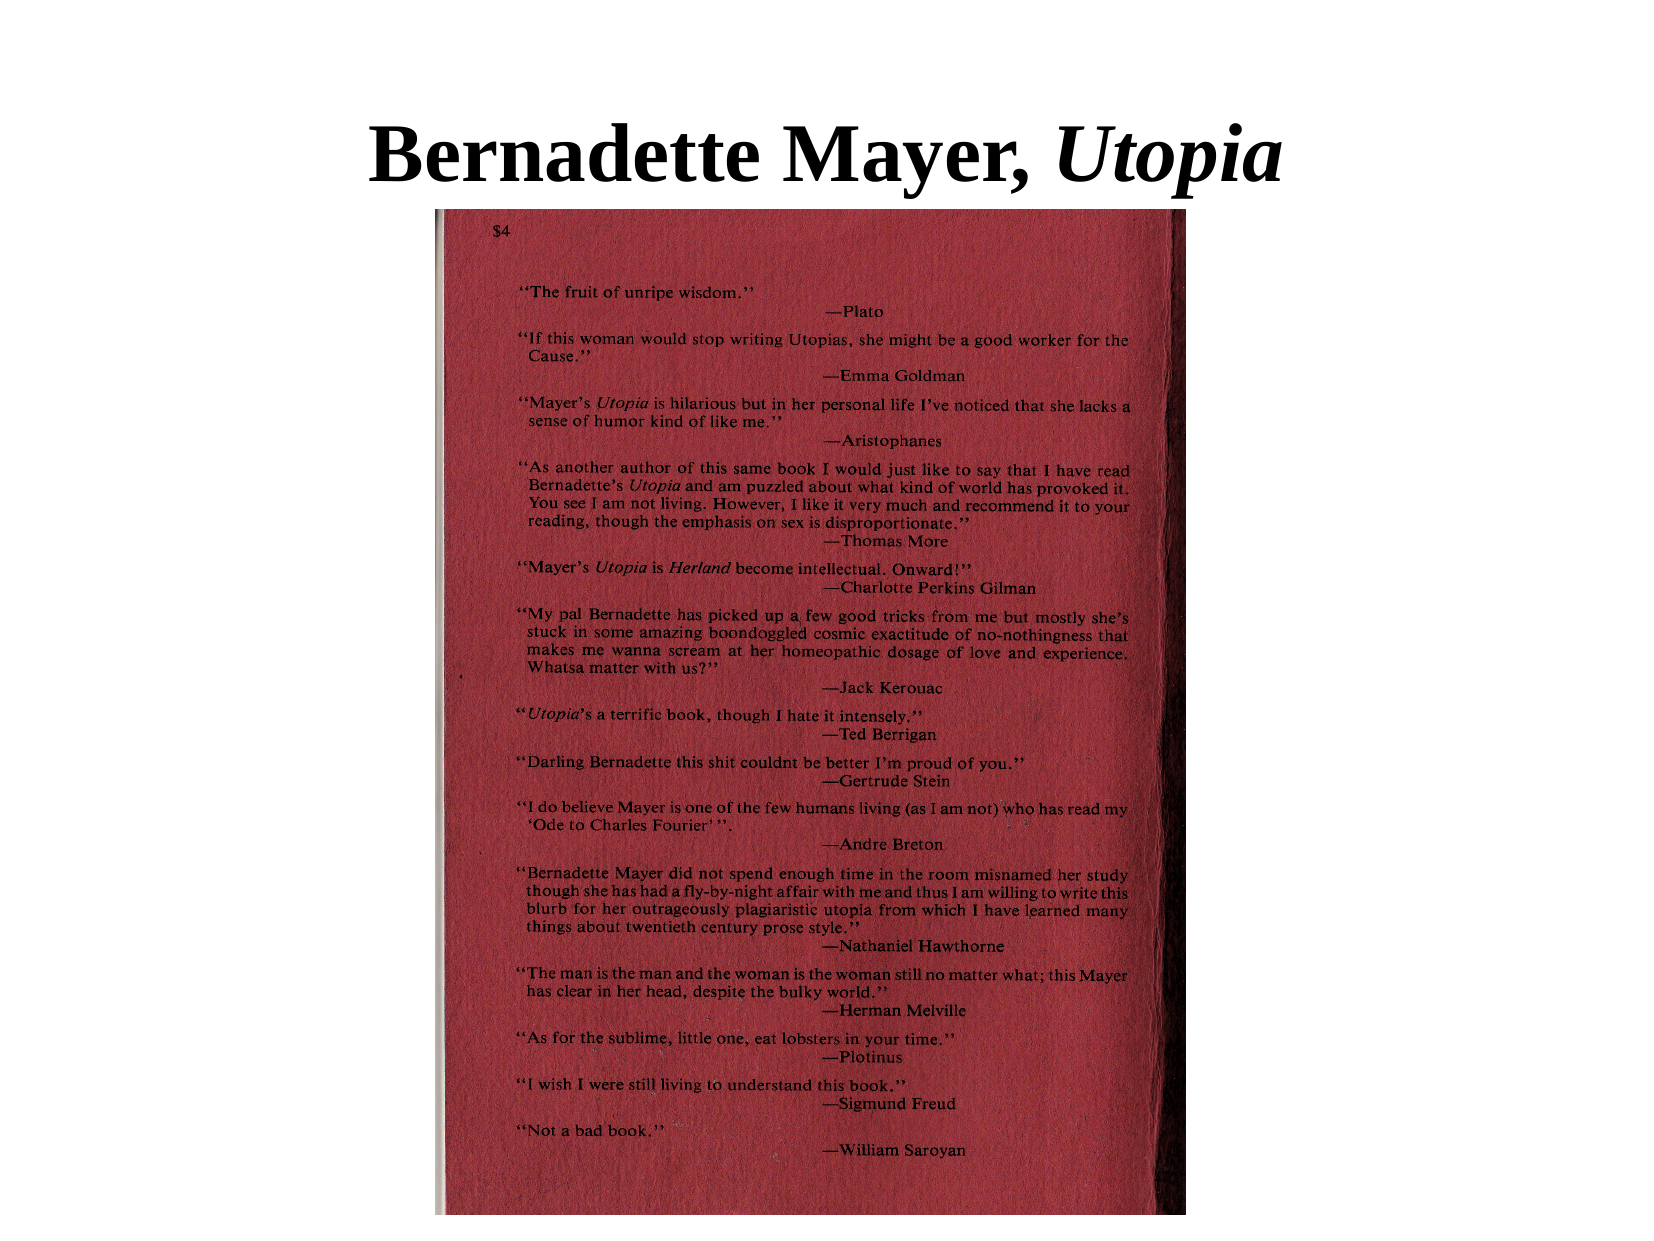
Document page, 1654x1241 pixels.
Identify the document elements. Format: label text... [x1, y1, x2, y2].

title Bernadette Mayer, Utopia [82, 49, 1571, 257]
picture [435, 209, 1186, 1216]
